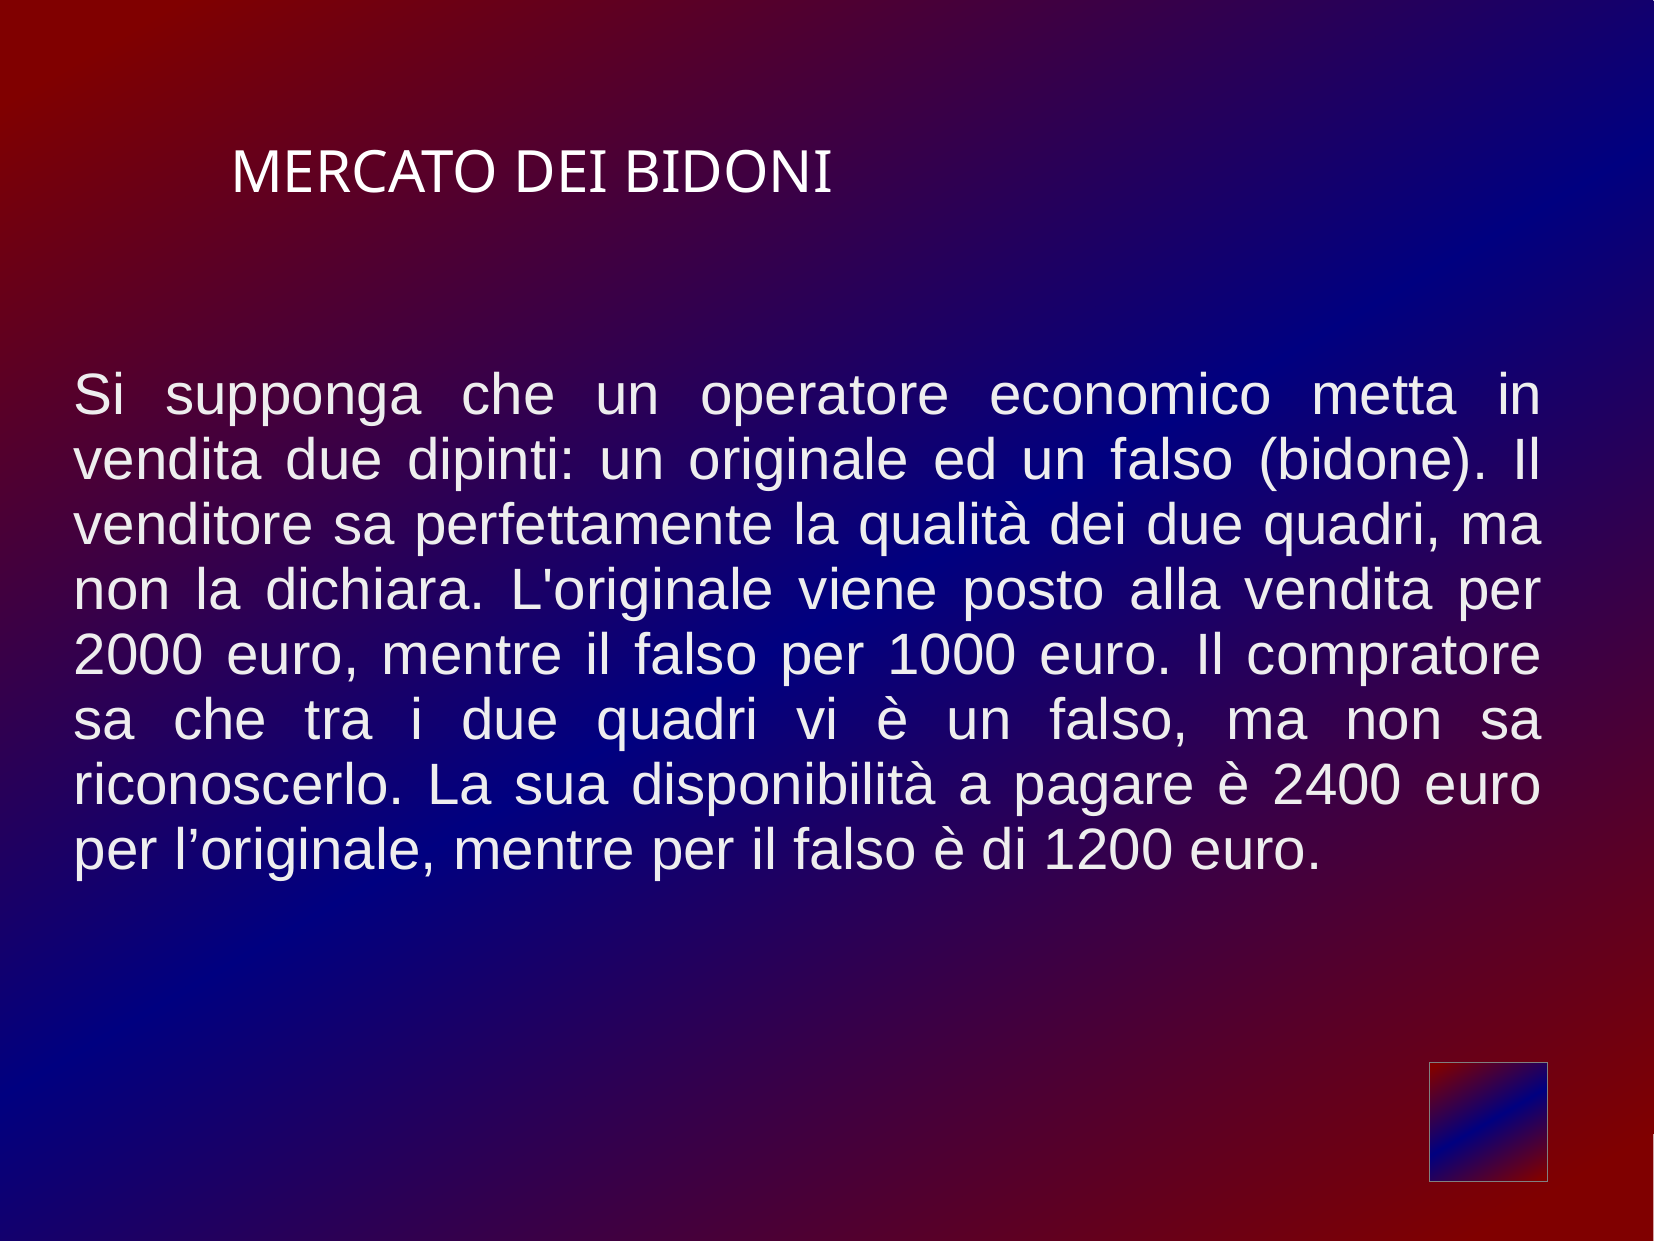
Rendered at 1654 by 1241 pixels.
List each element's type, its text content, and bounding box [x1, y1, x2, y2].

text_box [1429, 1062, 1548, 1182]
text_box Si supponga che un operatore economico metta in vendita due dipinti: un originale ed un falso (bidone). Il venditore sa perfettamente la qualità dei due quadri, ma non la dichiara. L'originale viene posto alla vendita per 2000 euro, mentre il falso per 1000 euro. Il compratore sa che tra i due quadri vi è un falso, ma non sa riconoscerlo. La sua disponibilità a pagare è 2400 euro per l’originale, mentre per il falso è di 1200 euro. [59, 354, 1560, 999]
text_box MERCATO DEI BIDONI [94, 123, 969, 281]
